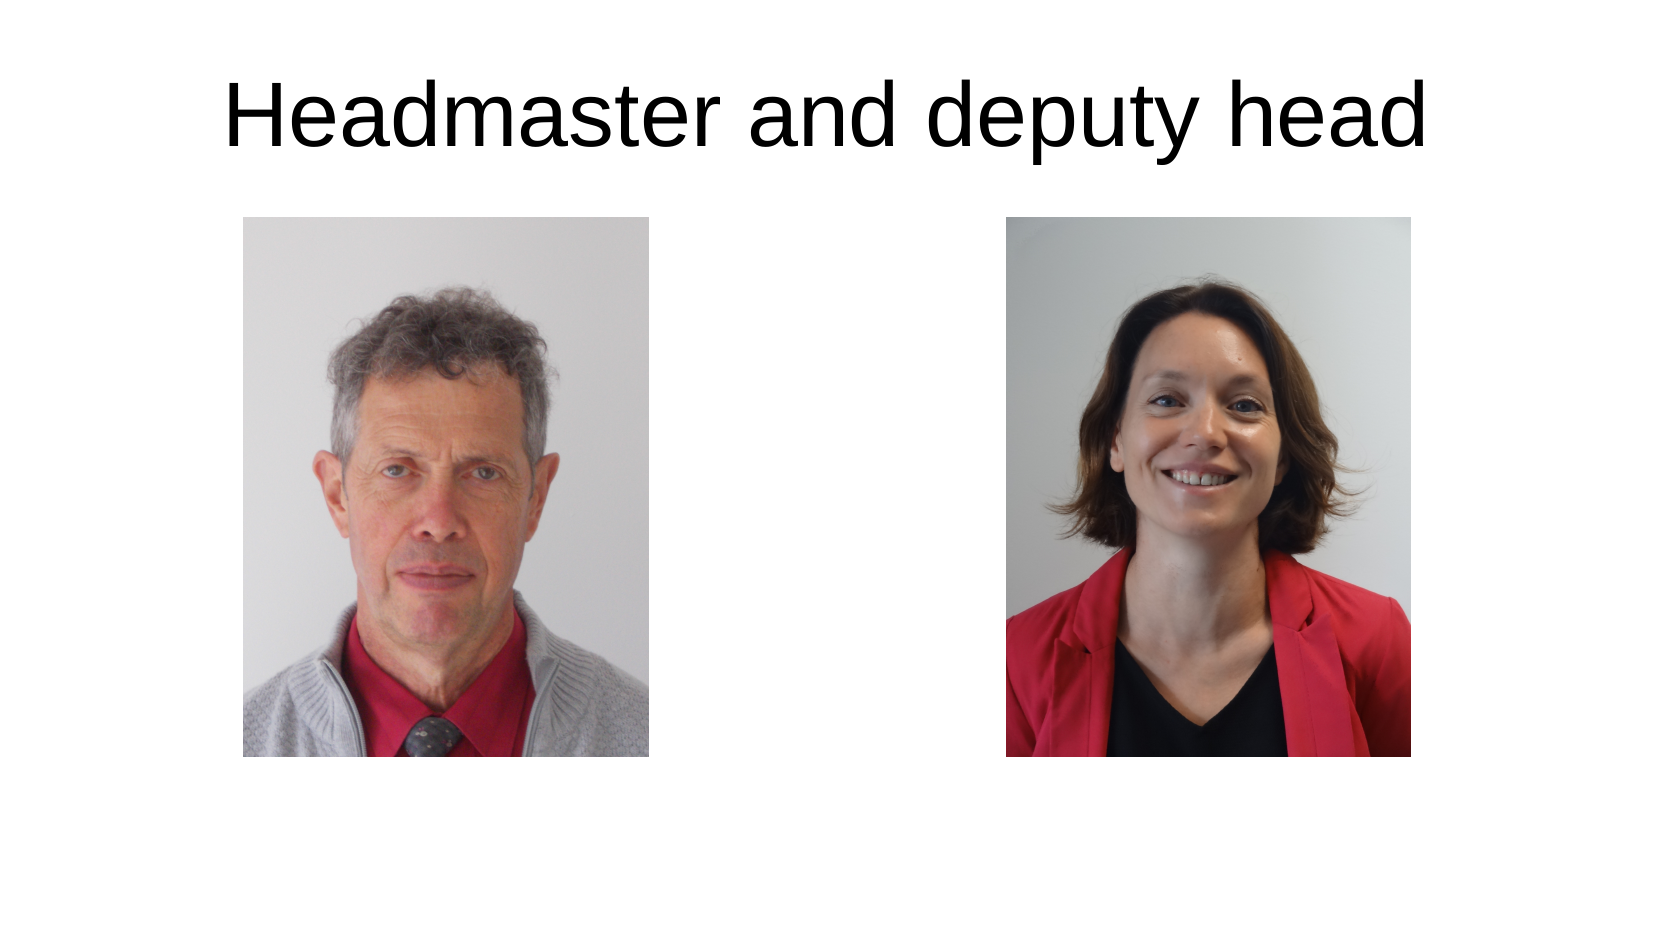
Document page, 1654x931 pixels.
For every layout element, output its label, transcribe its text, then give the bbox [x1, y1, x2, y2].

title Headmaster and deputy head [82, 37, 1571, 193]
picture [243, 217, 649, 758]
picture [1006, 217, 1411, 758]
